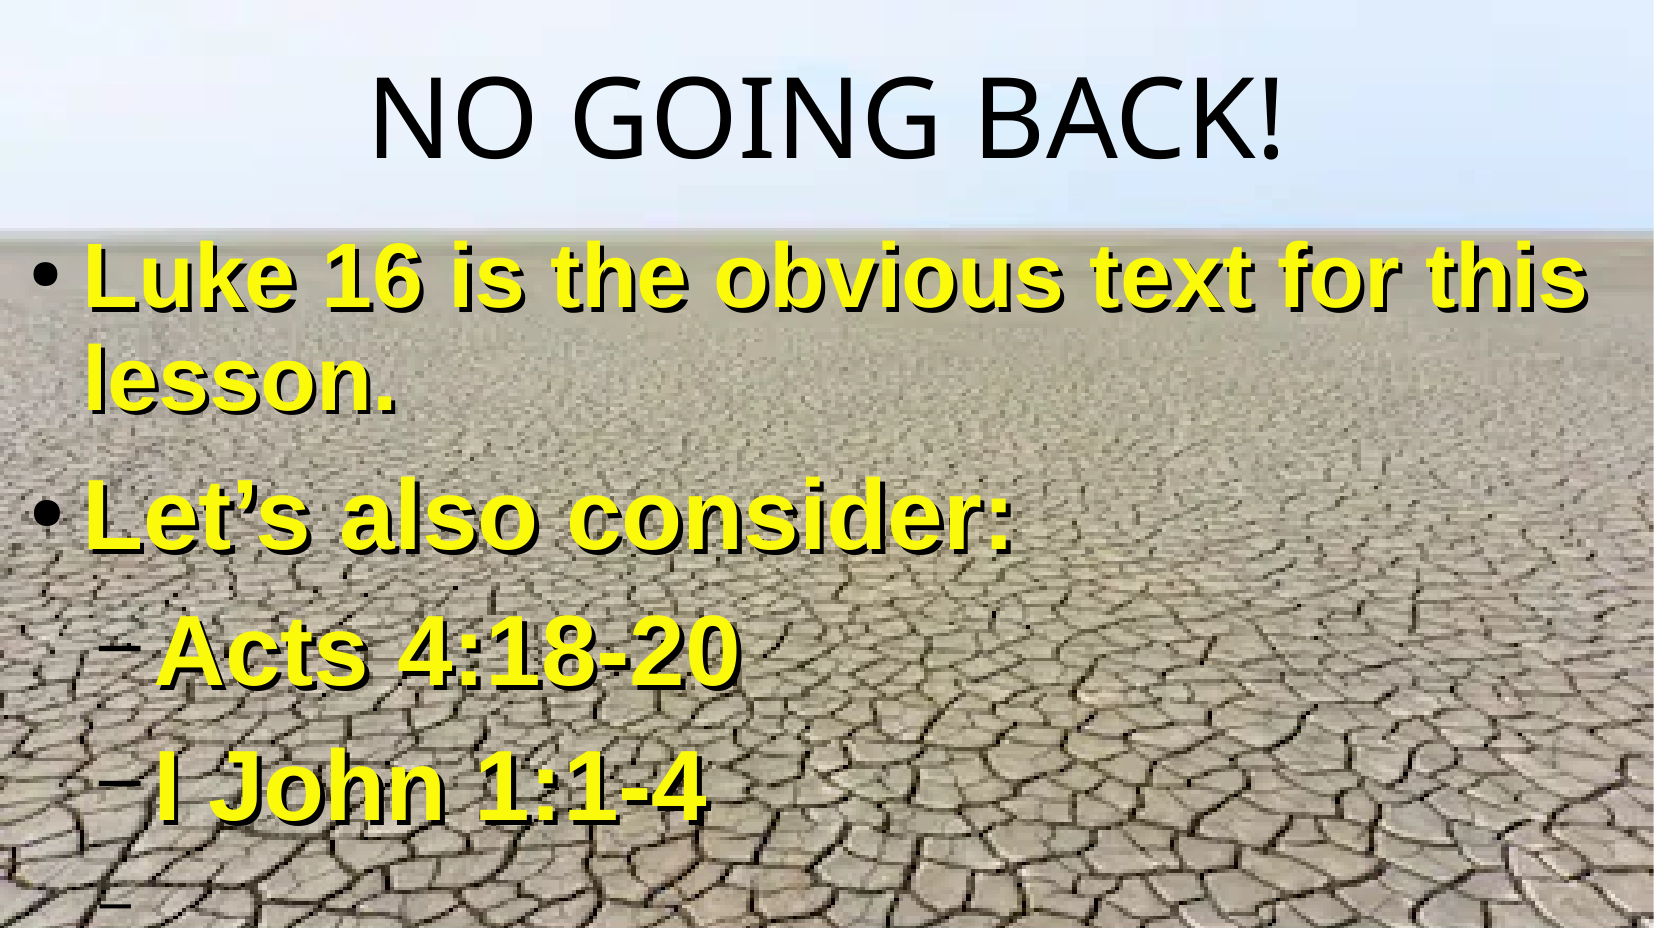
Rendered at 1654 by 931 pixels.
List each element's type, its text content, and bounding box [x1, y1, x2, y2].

list Luke 16 is the obvious text for this lesson. Let’s also consider: Acts 4:18-20 I John 1:1-4 [11, 225, 1654, 916]
title NO GOING BACK! [82, 37, 1571, 193]
picture [0, 0, 1654, 928]
